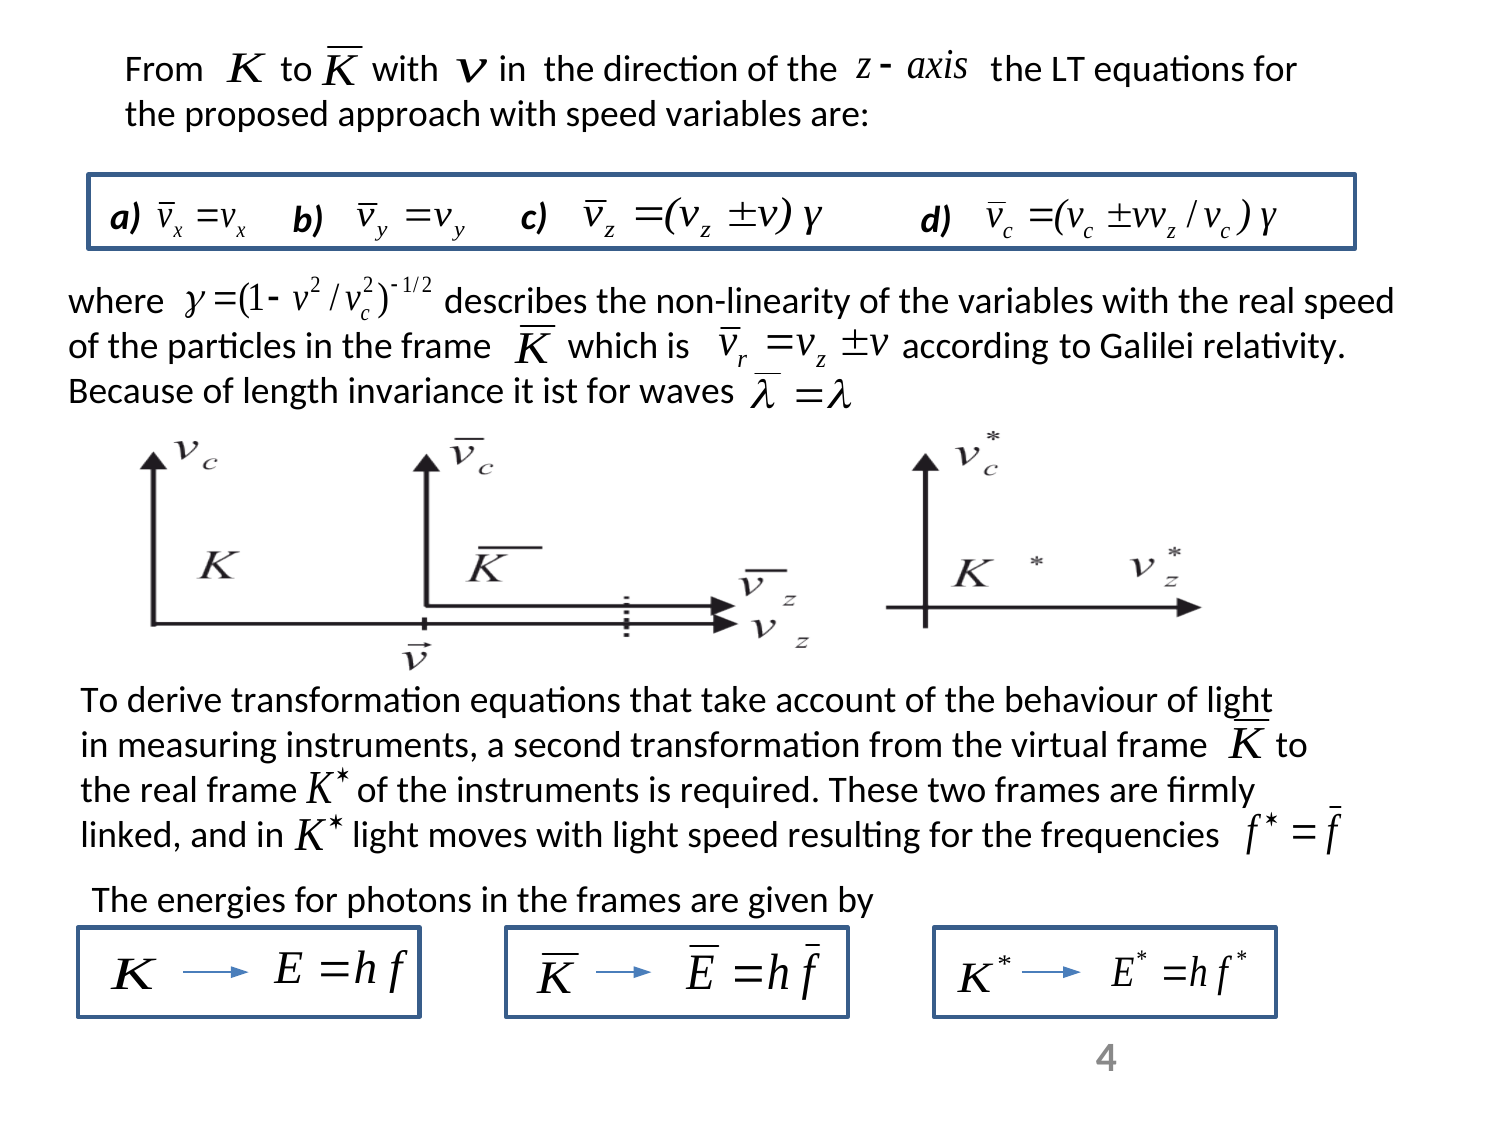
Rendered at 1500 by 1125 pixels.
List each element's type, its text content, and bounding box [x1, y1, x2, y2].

chart [1104, 939, 1255, 1005]
chart [265, 940, 420, 1004]
text_box v [78, 928, 420, 1017]
chart [849, 43, 977, 90]
chart [313, 36, 373, 93]
text_box To derive transformation equations that take account of the behaviour of light in measuring instruments, a second transformation from the virtual frame to the real frame of the instruments is required. These two frames are firmly linked, and in light moves with light speed resulting for the frequencies [65, 667, 1344, 863]
chart [576, 185, 831, 245]
picture [139, 419, 1203, 680]
text_box From to with in the direction of the the LT equations for the proposed approach with speed variables are: [109, 36, 1345, 175]
text_box d) [905, 187, 968, 249]
text_box b) [277, 187, 340, 249]
text_box v [506, 928, 848, 1017]
chart [527, 942, 589, 1002]
text_box c) [505, 184, 564, 246]
text_box v [89, 175, 1355, 249]
chart [1233, 797, 1352, 865]
text_box The energies for photons in the frames are given by [76, 866, 943, 928]
chart [445, 37, 506, 96]
chart [99, 947, 170, 998]
chart [677, 933, 833, 1011]
chart [350, 189, 474, 249]
text_box v [934, 928, 1276, 1017]
chart [152, 187, 253, 248]
chart [217, 42, 277, 91]
text_box [1080, 1022, 1431, 1083]
chart [712, 311, 898, 375]
chart [948, 945, 1020, 1000]
chart [980, 187, 1283, 249]
text_box a) [94, 184, 158, 246]
text_box where describes the non-linearity of the variables with the real speed of the particles in the frame which is according to Galilei relativity. Because of length invariance it ist for waves [53, 268, 1431, 421]
